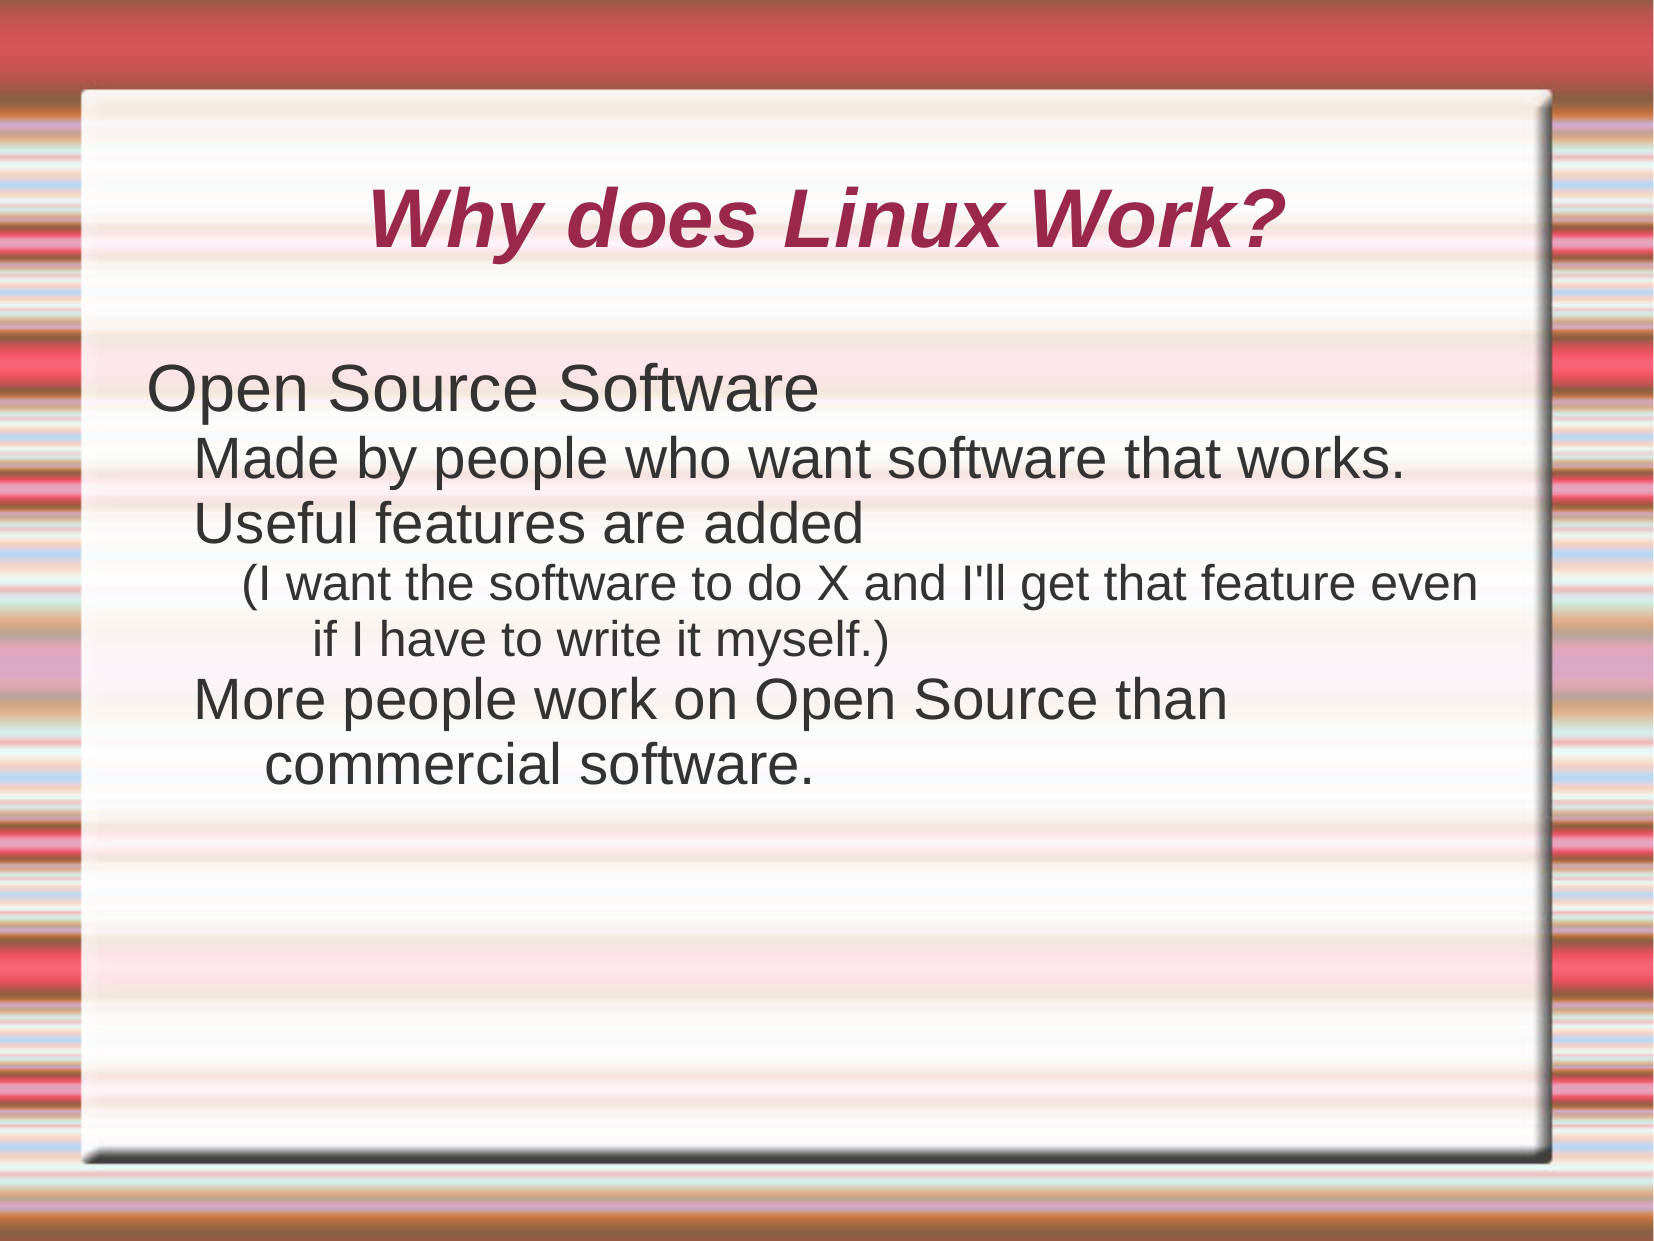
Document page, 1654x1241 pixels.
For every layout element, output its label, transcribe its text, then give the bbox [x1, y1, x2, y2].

list Open Source Software Made by people who want software that works. Useful features are added (I want the software to do X and I'll get that feature even if I have to write it myself.) More people work on Open Source than commercial software. [134, 350, 1516, 1133]
picture [0, 0, 1654, 1241]
title Why does Linux Work? [121, 114, 1534, 322]
